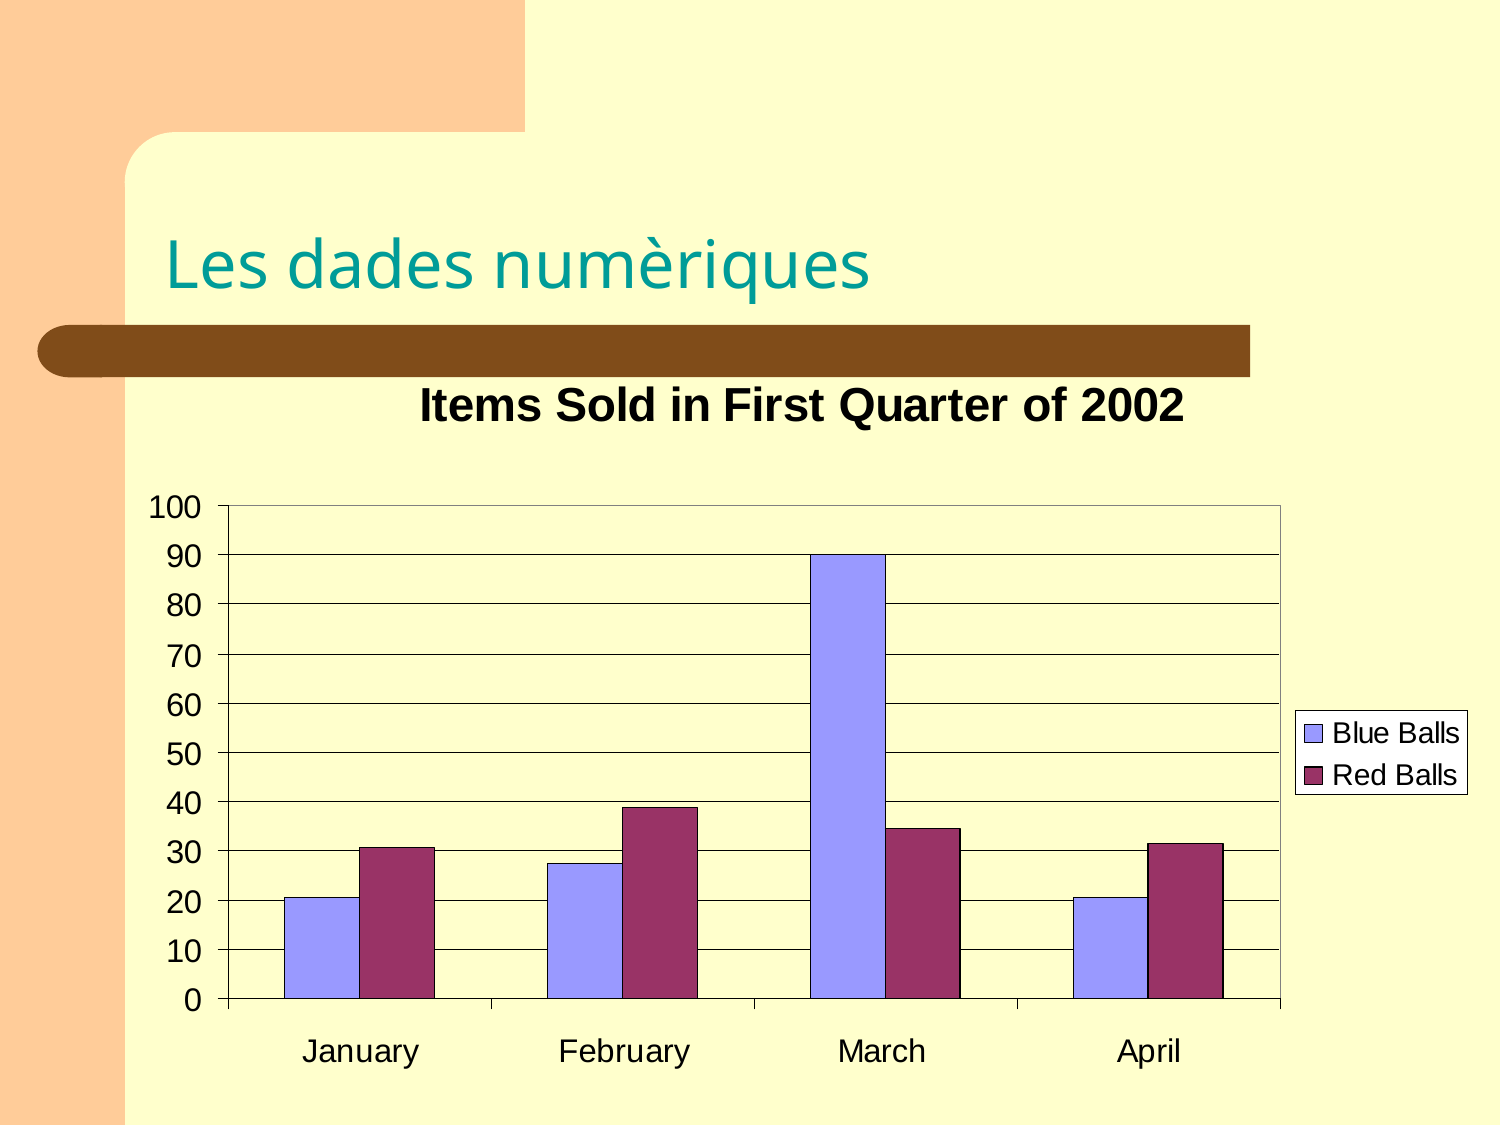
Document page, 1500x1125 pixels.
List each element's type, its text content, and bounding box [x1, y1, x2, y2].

title Les dades numèriques [149, 124, 1463, 313]
picture [121, 340, 1484, 1101]
